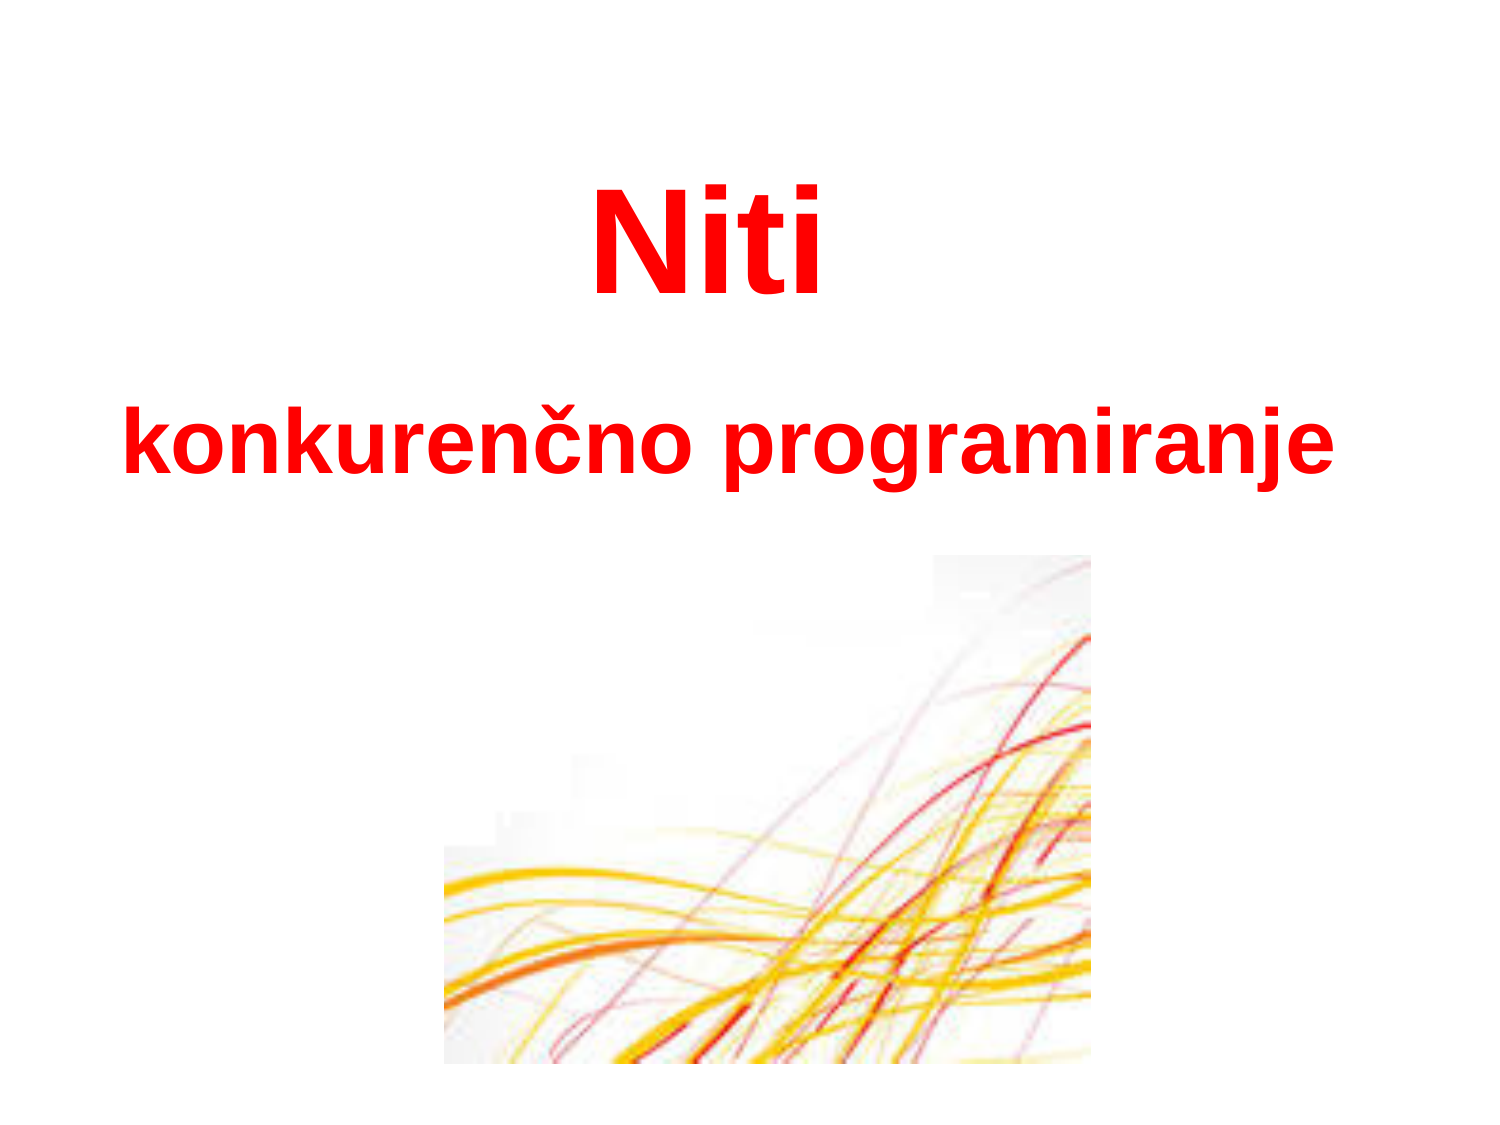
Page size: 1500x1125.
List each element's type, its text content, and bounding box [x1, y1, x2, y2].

text_box Niti konkurenčno programiranje [33, 135, 1384, 512]
picture [444, 555, 1091, 1065]
